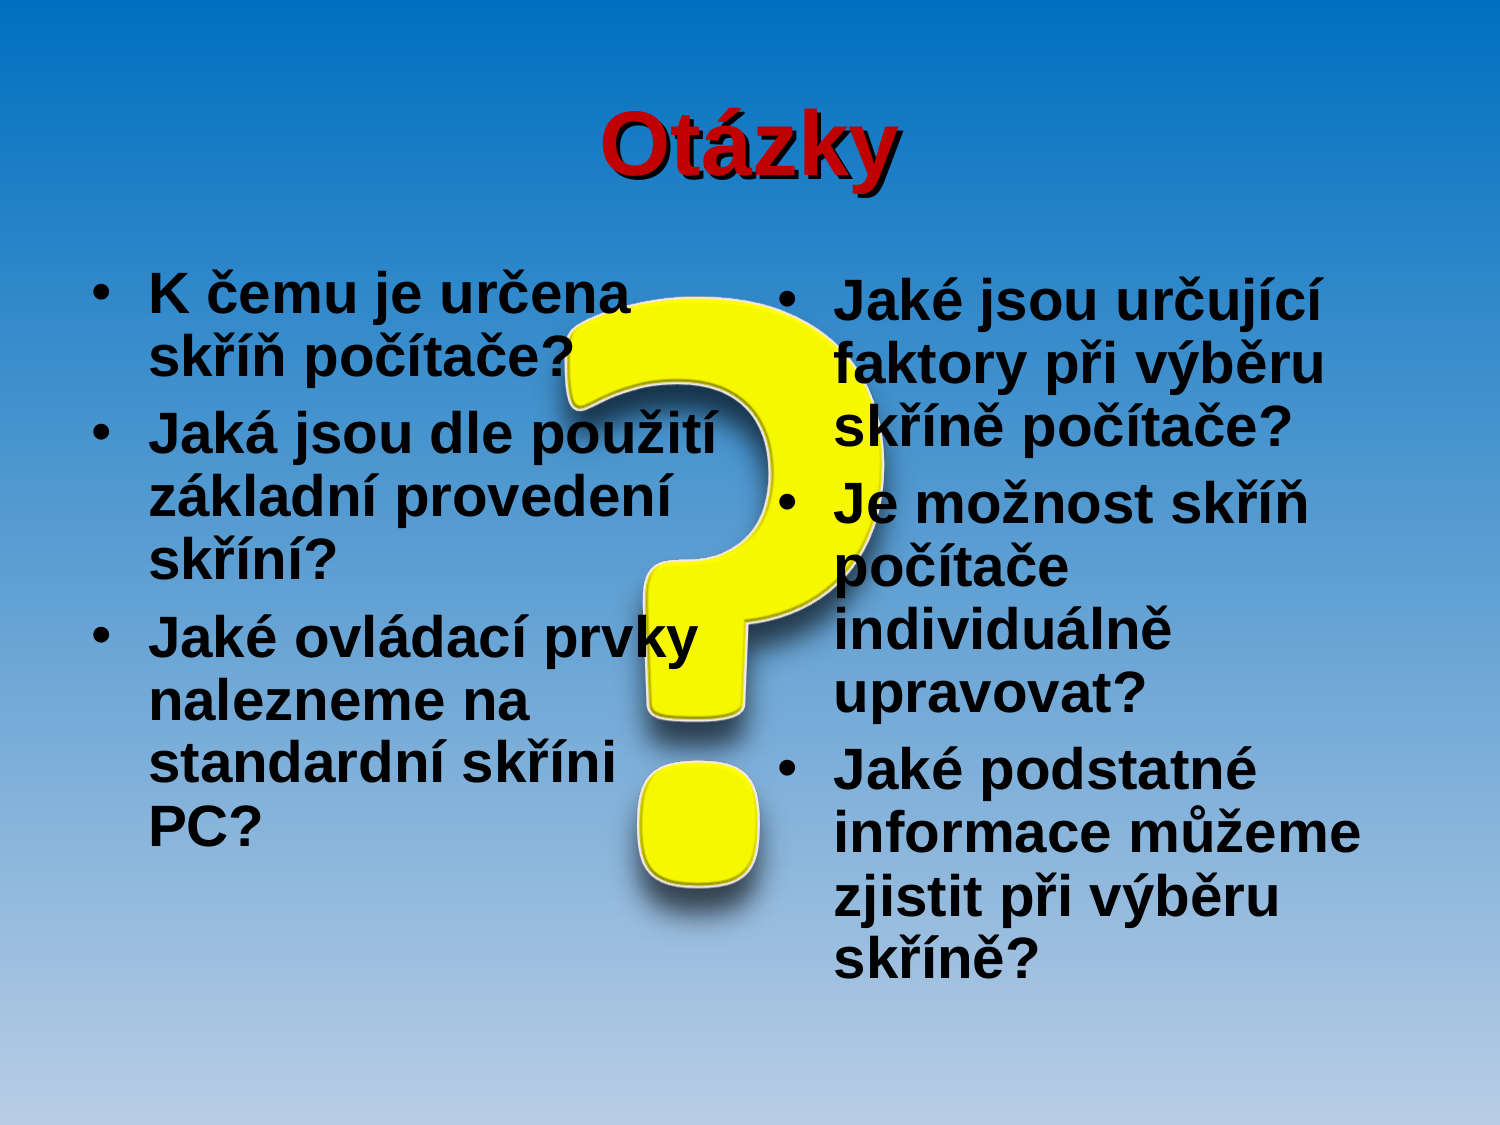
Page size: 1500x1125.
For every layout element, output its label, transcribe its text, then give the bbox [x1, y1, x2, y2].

list Jaké jsou určující faktory při výběru skříně počítače? Je možnost skříň počítače individuálně upravovat? Jaké podstatné informace můžeme zjistit při výběru skříně? [762, 262, 1426, 1006]
picture [0, 0, 1477, 1125]
list K čemu je určena skříň počítače? Jaká jsou dle použití základní provedení skříní? Jaké ovládací prvky nalezneme na standardní skříni PC? [76, 255, 740, 998]
title Otázky [75, 45, 1426, 233]
